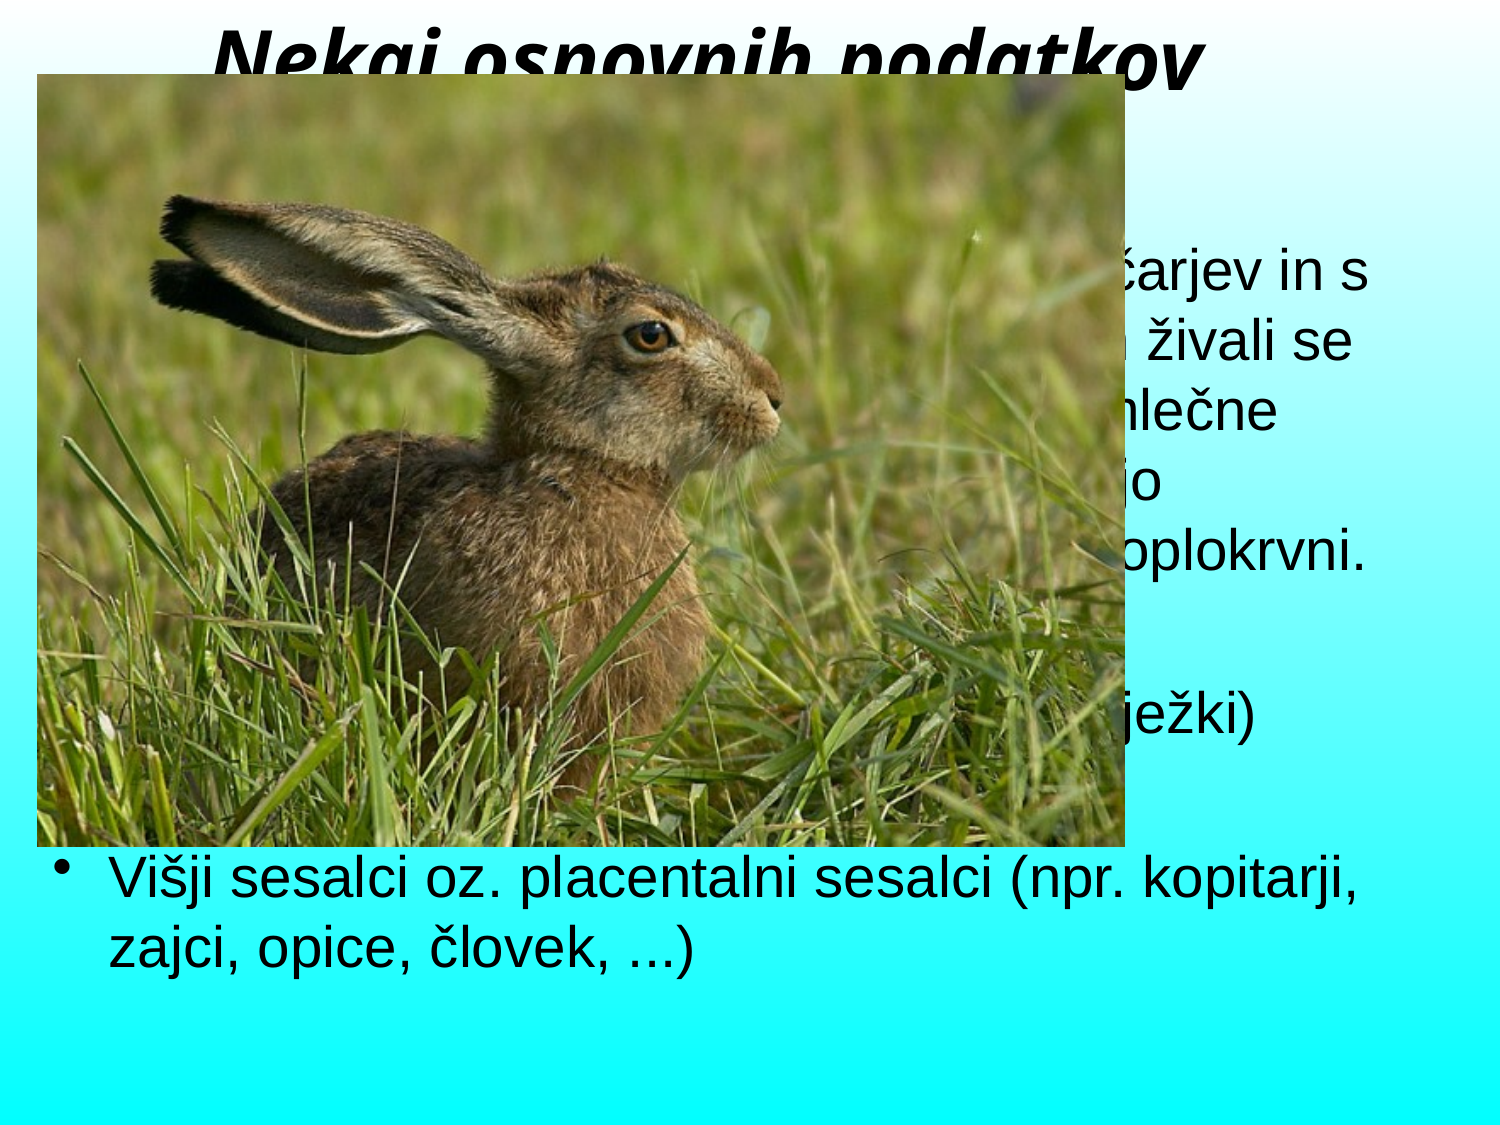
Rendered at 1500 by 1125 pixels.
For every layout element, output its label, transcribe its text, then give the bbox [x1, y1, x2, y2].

picture [37, 74, 1125, 847]
text_box Sesalci so najvišje razviti razred vretenčarjev in s tem tudi najbolj razvite živali. Od ostalih živali se najbolj ločijo po tem, da imajo samice mlečne žleze, ki izločajo mleko, s katerim hranijo mladiče. Imajo štiriprekatno srce in so toplokrvni. Delimo jih na tri skupine: Prasesalci - stokovce (kljunaši, kljunati ježki) Vrečarji (npr. kenguruji) Višji sesalci oz. placentalni sesalci (npr. kopitarji, zajci, opice, človek, ...) [37, 224, 1388, 968]
text_box Nekaj osnovnih podatkov [137, 0, 1275, 213]
